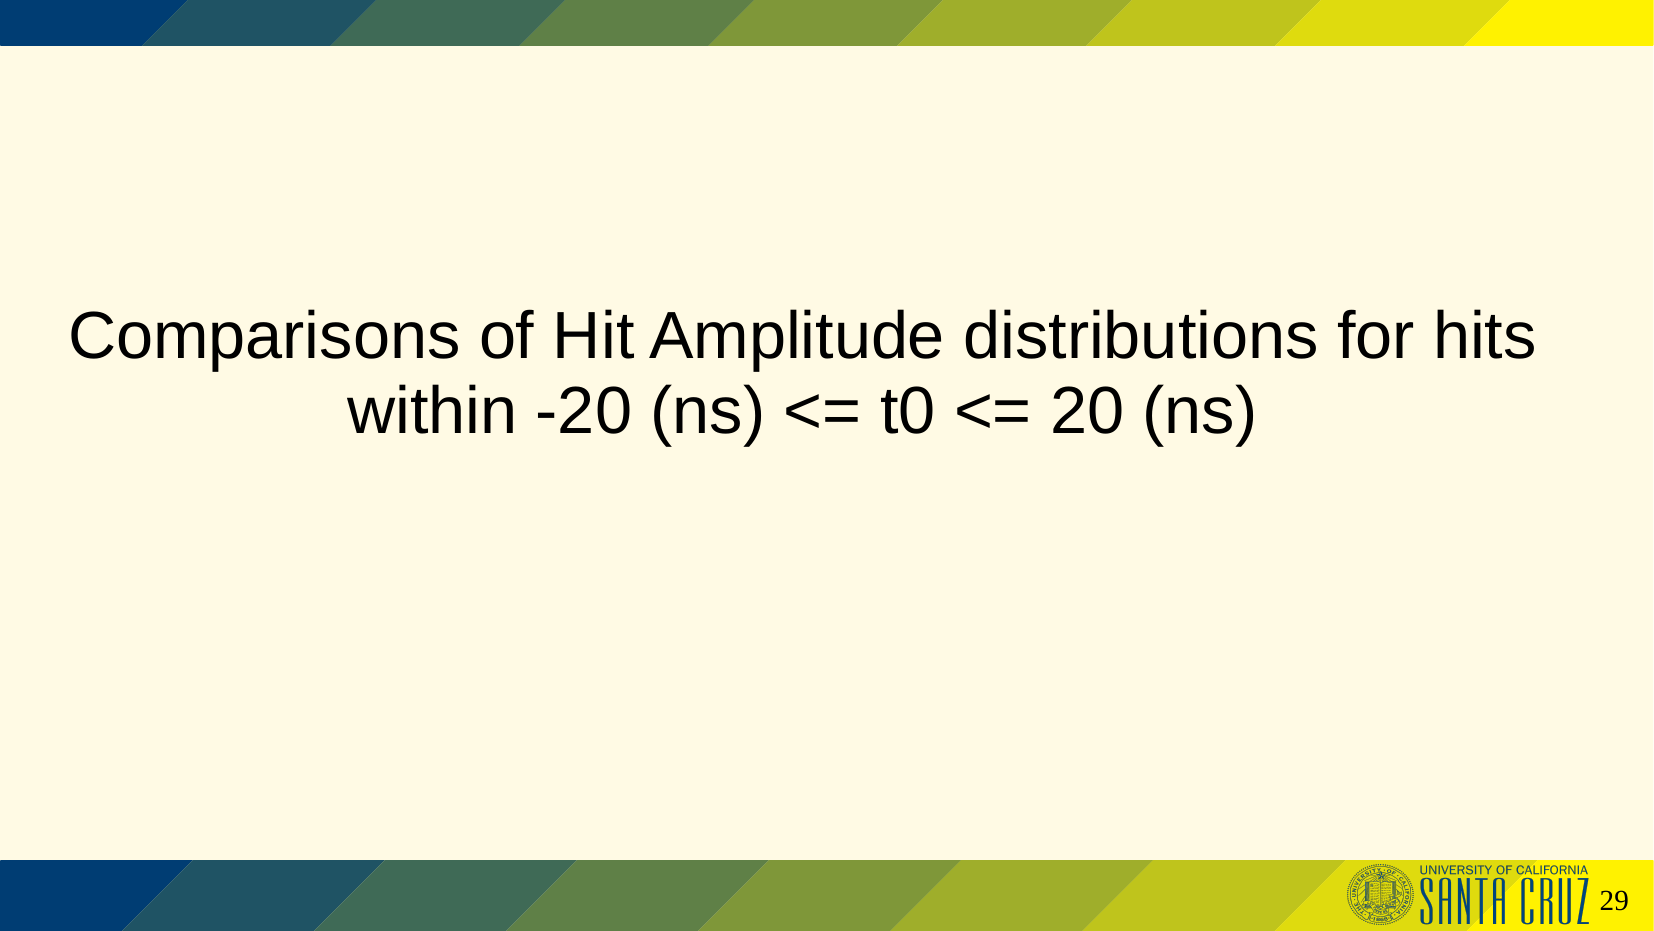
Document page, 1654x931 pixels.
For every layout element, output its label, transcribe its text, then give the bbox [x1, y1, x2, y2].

subtitle Comparisons of Hit Amplitude distributions for hits within -20 (ns) <= t0 <= 20 (ns) [59, 233, 1548, 513]
picture [1347, 864, 1589, 925]
